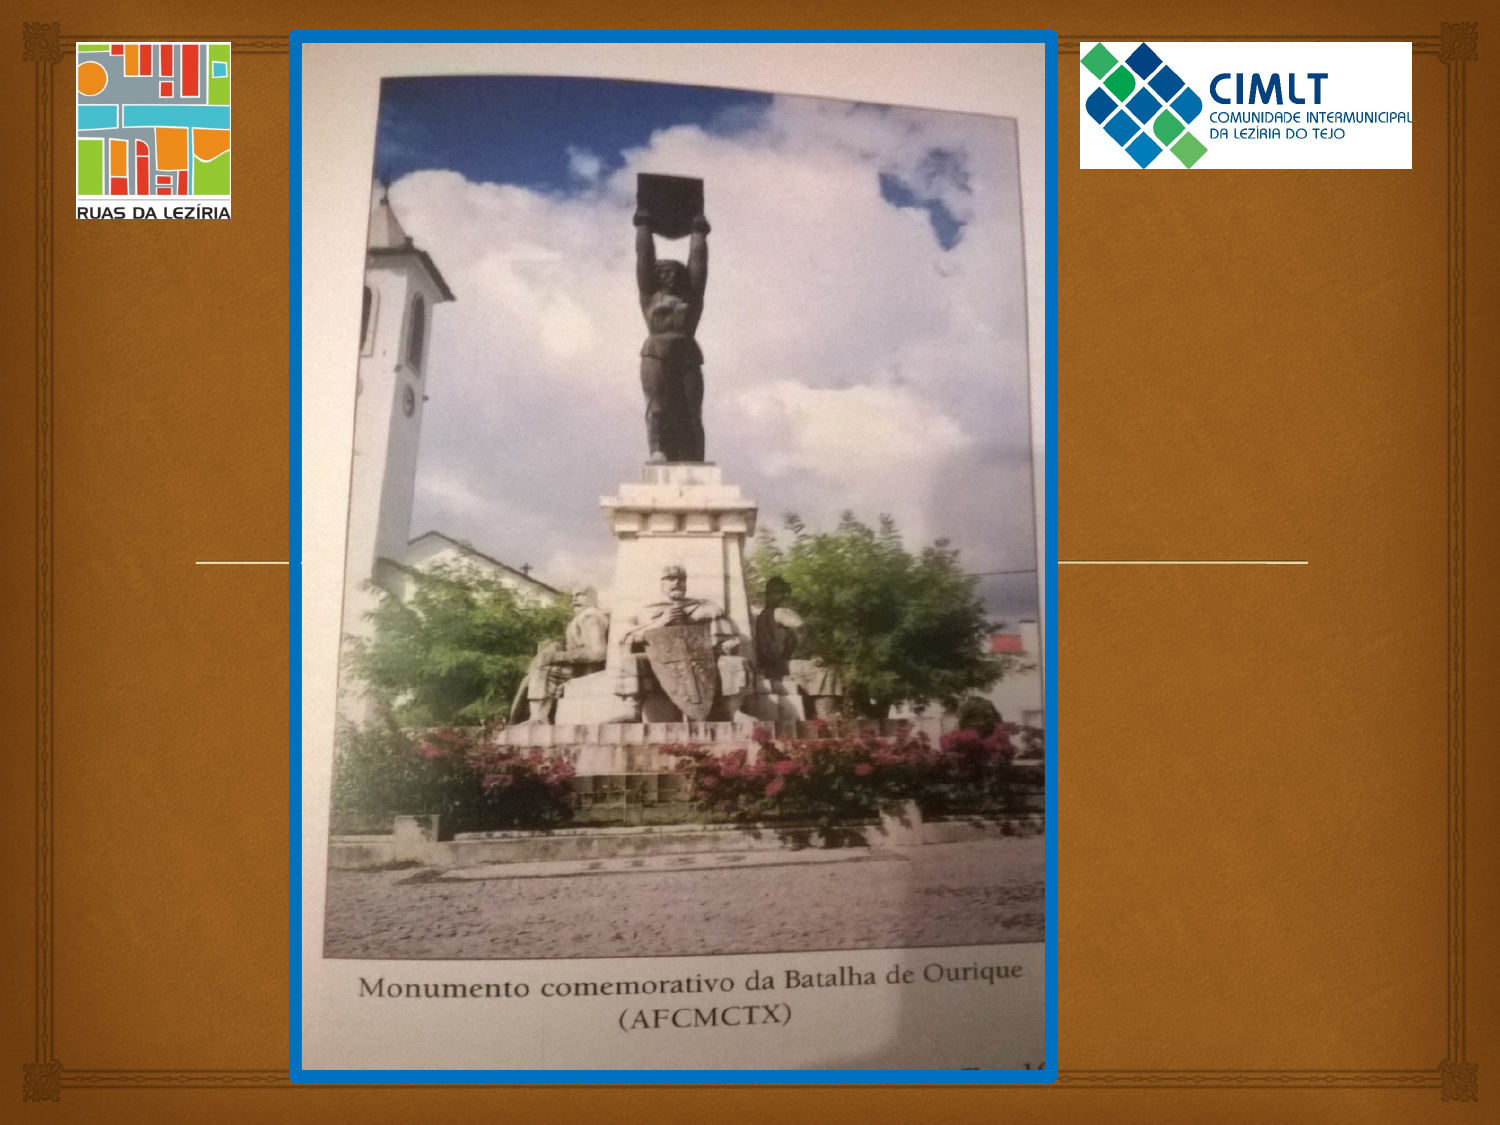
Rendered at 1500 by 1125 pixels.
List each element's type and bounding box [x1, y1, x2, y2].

picture [76, 42, 231, 219]
picture [1080, 42, 1412, 169]
picture [301, 42, 1046, 1071]
